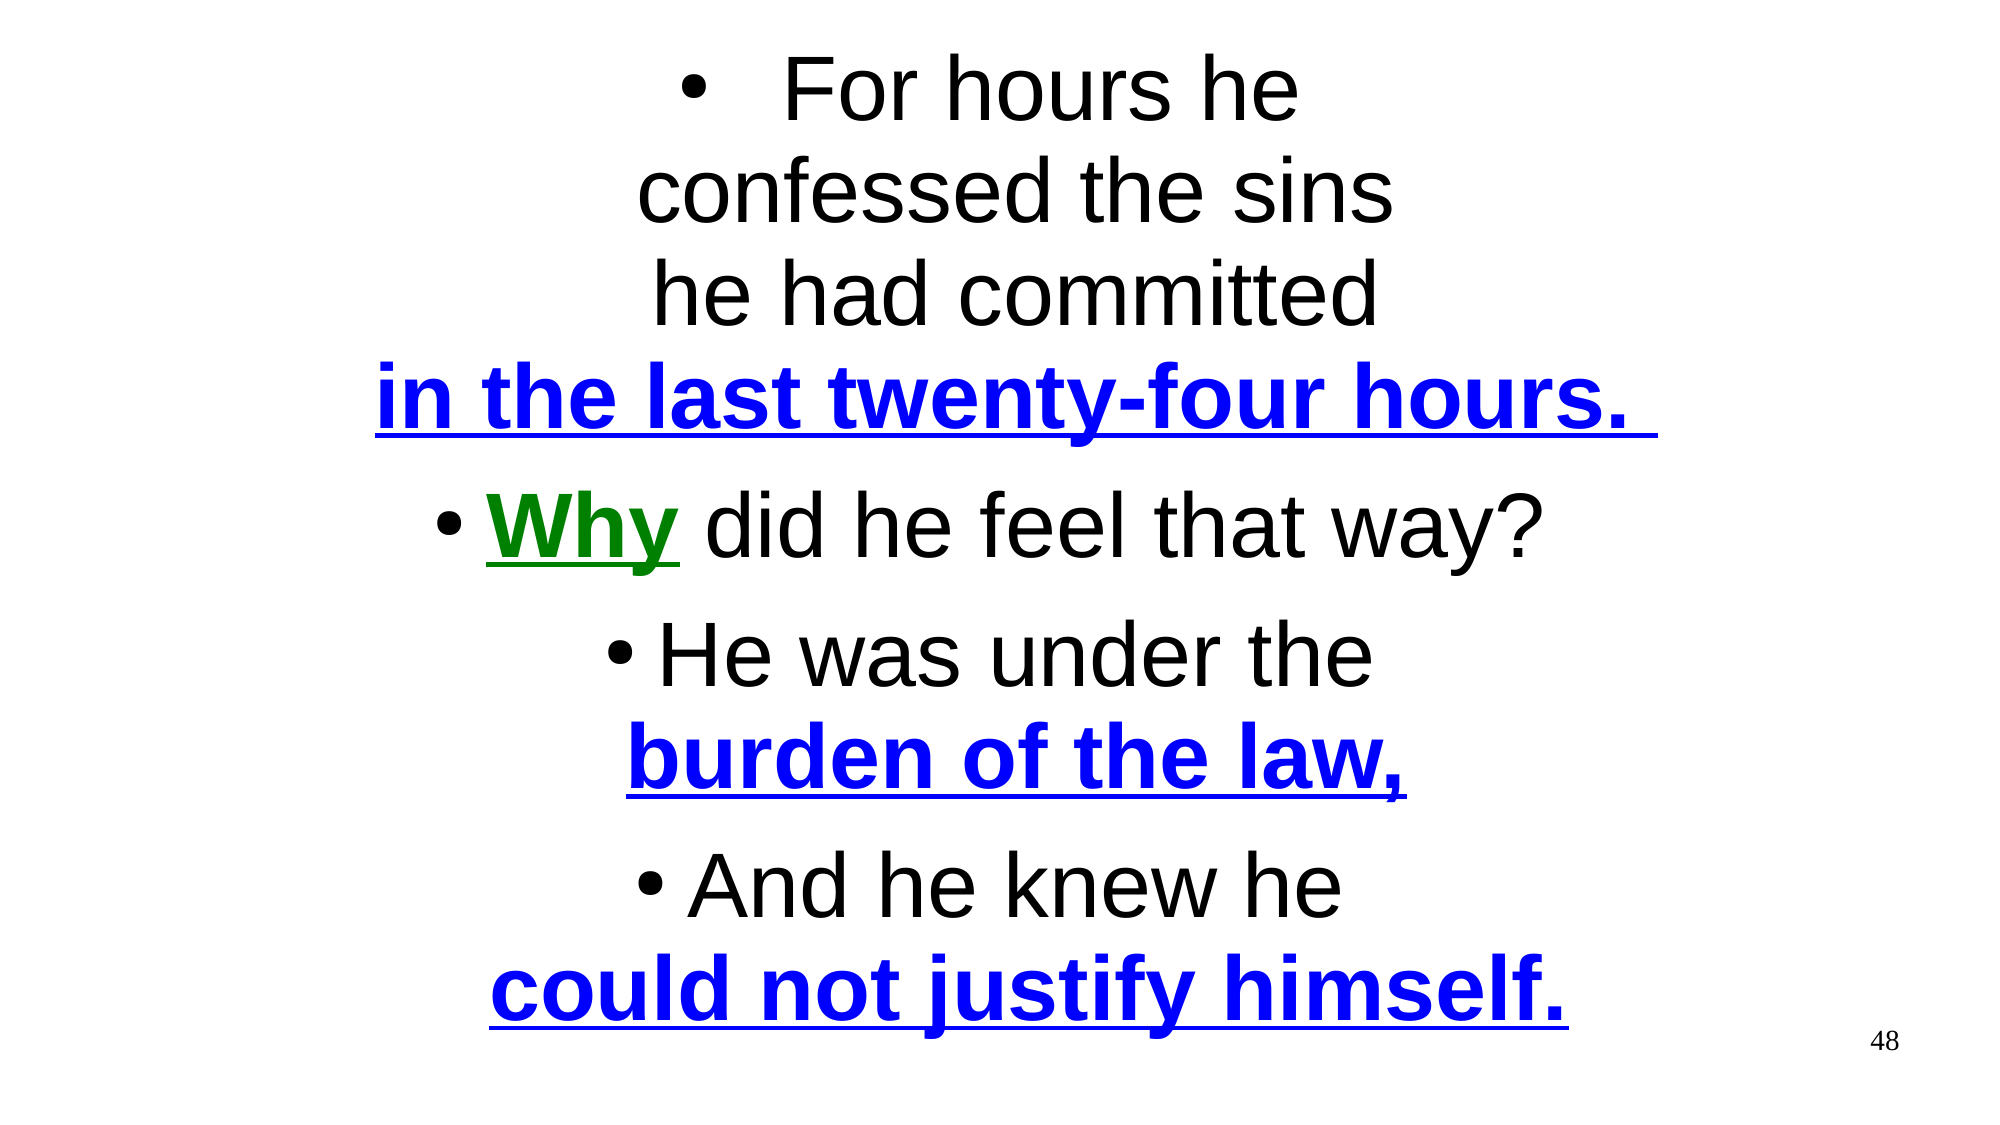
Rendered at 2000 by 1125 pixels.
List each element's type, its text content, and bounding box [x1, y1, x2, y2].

list For hours he confessed the sins he had committed in the last twenty-four hours. Why did he feel that way? He was under the burden of the law, And he knew he could not justify himself. [37, 37, 1951, 1088]
